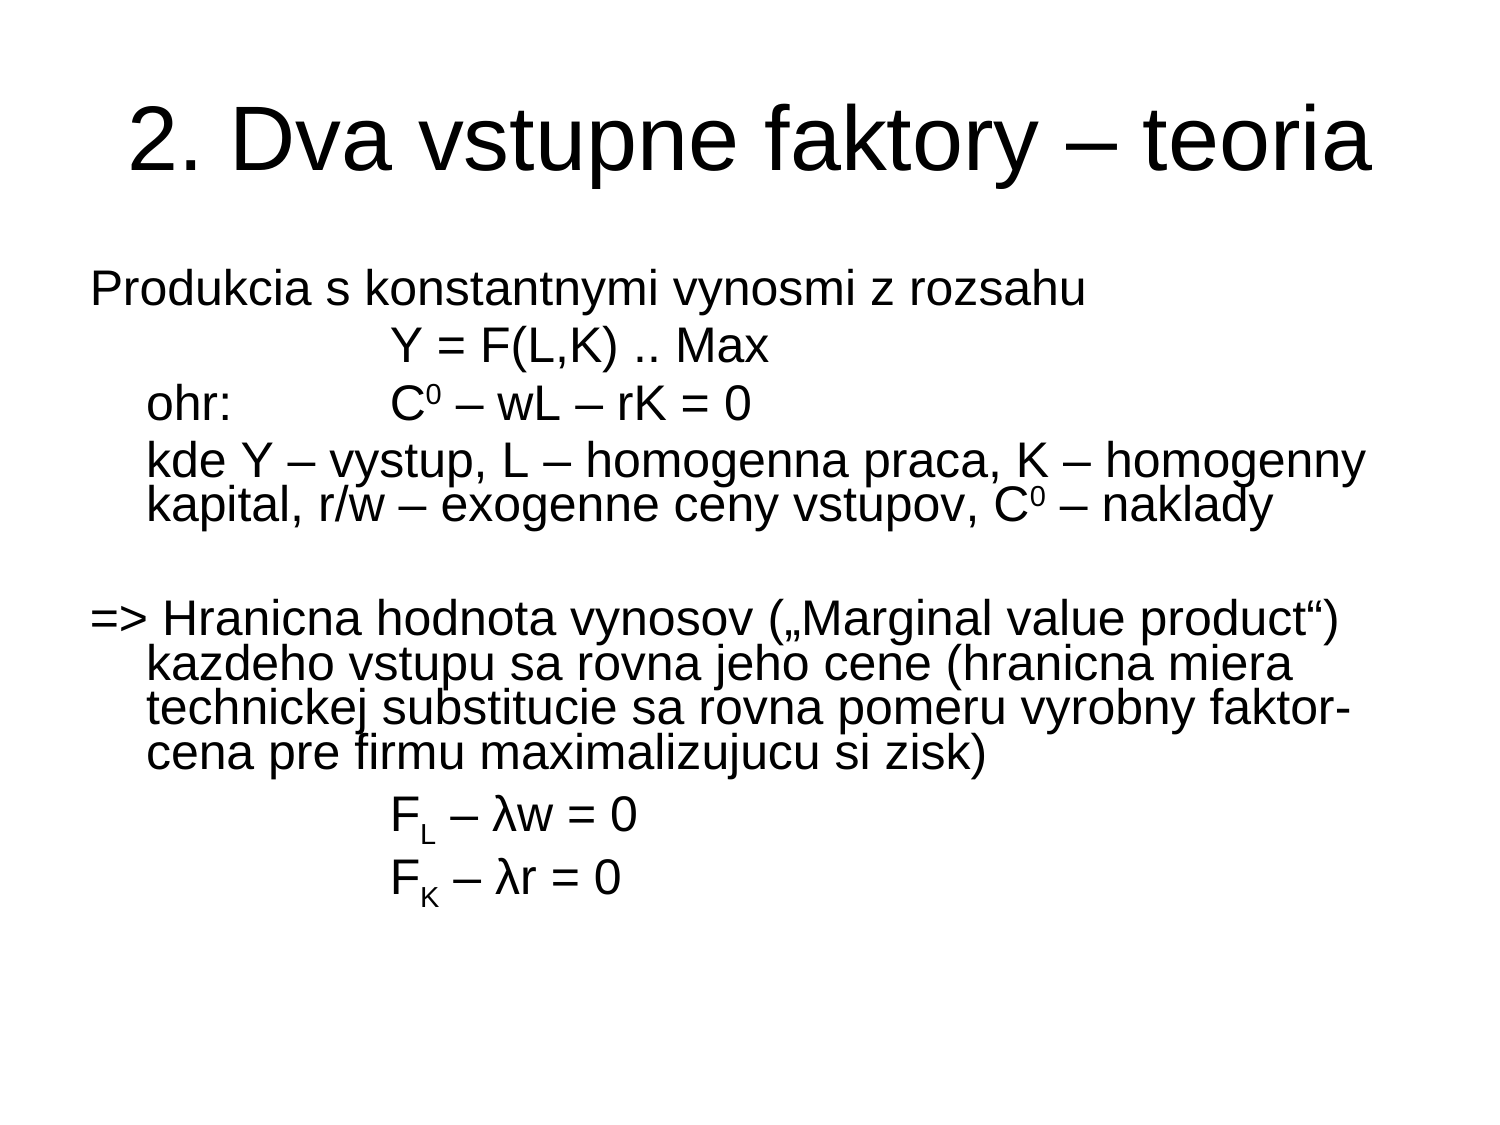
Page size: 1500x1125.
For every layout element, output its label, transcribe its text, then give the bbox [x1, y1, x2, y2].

list Produkcia s konstantnymi vynosmi z rozsahu Y = F(L,K) .. Max ohr: C0 – wL – rK = 0 kde Y – vystup, L – homogenna praca, K – homogenny kapital, r/w – exogenne ceny vstupov, C0 – naklady => Hranicna hodnota vynosov („Marginal value product“) kazdeho vstupu sa rovna jeho cene (hranicna miera technickej substitucie sa rovna pomeru vyrobny faktor-cena pre firmu maximalizujucu si zisk) FL – λw = 0 FK – λr = 0 [75, 262, 1426, 1015]
title 2. Dva vstupne faktory – teoria [75, 45, 1426, 233]
